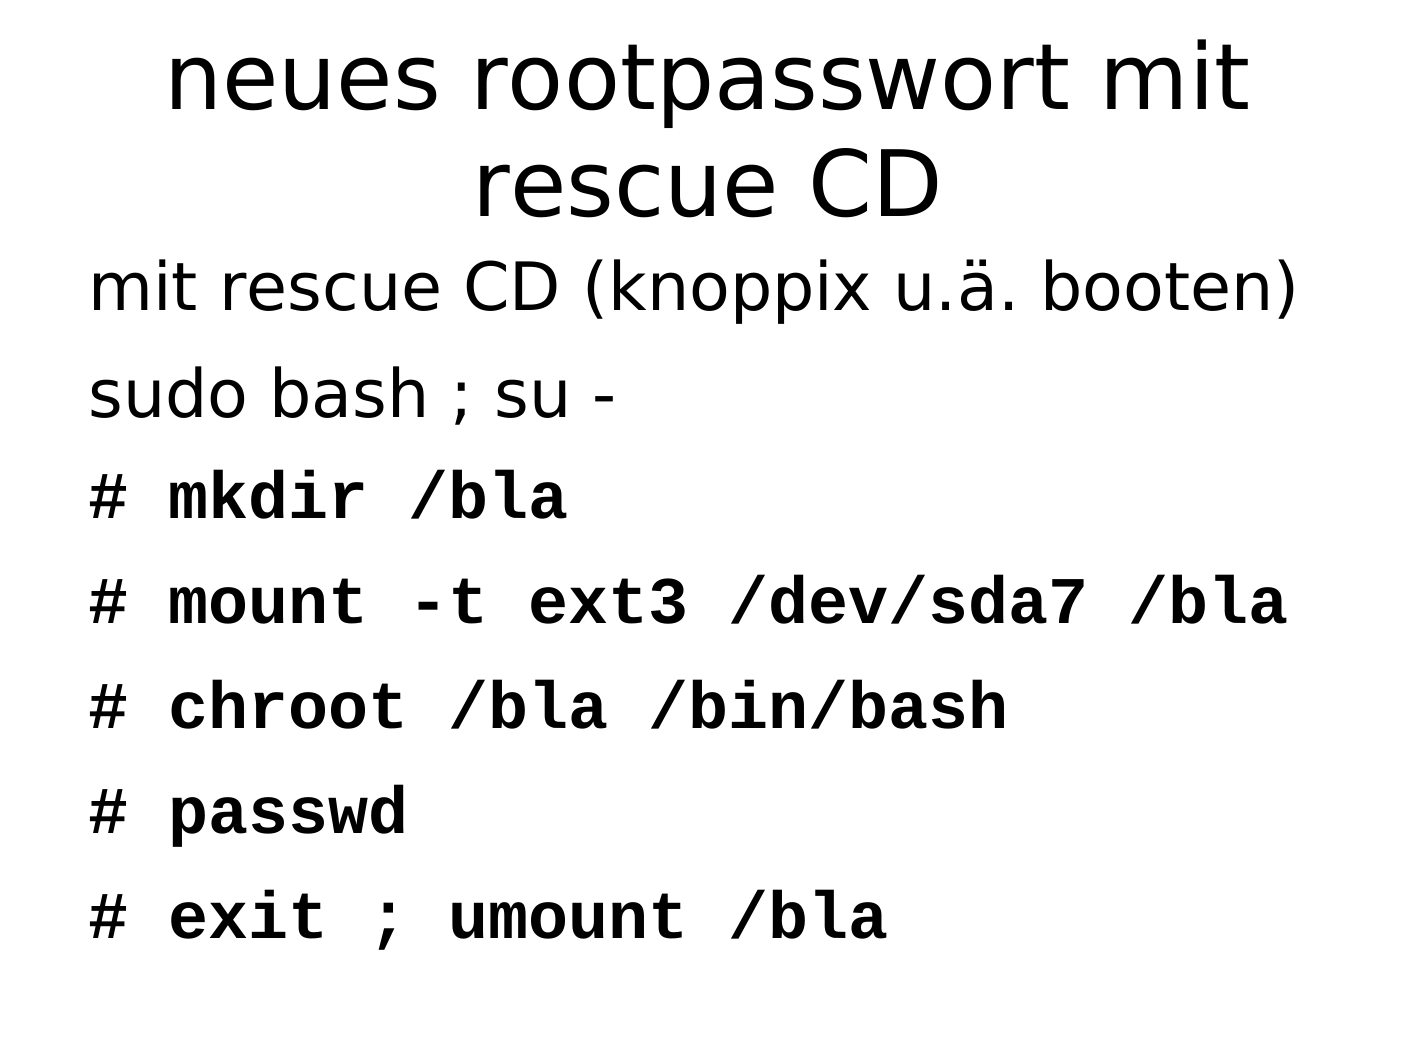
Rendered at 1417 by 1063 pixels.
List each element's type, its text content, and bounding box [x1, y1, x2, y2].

list mit rescue CD (knoppix u.ä. booten) sudo bash ; su - # mkdir /bla # mount -t ext3 /dev/sda7 /bla # chroot /bla /bin/bash # passwd # exit ; umount /bla [70, 248, 1346, 1037]
title neues rootpasswort mit rescue CD [70, 23, 1346, 239]
